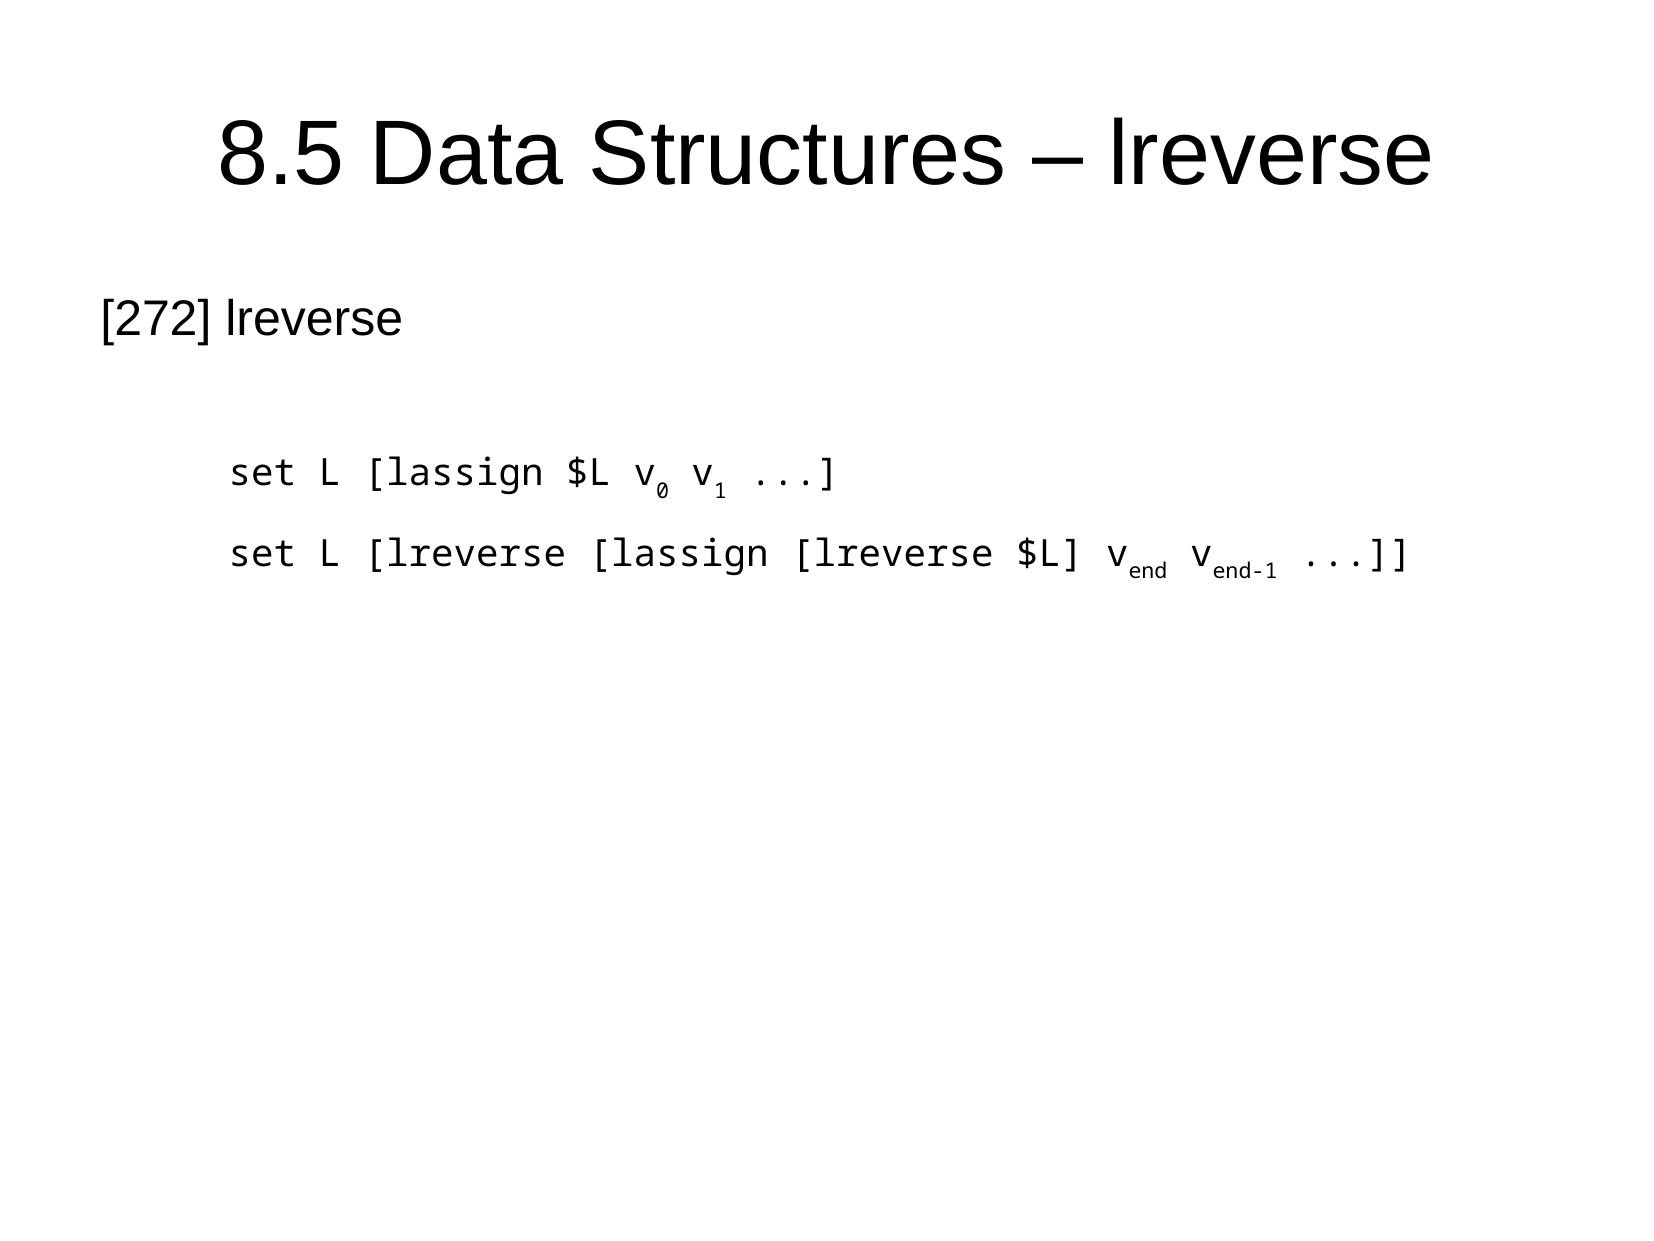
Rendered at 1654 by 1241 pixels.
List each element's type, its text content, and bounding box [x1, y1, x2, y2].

list [272] lreverse set L [lassign $L v0 v1 ...] set L [lreverse [lassign [lreverse $L] vend vend-1 ...]] [82, 290, 1571, 1201]
title 8.5 Data Structures – lreverse [82, 56, 1571, 250]
